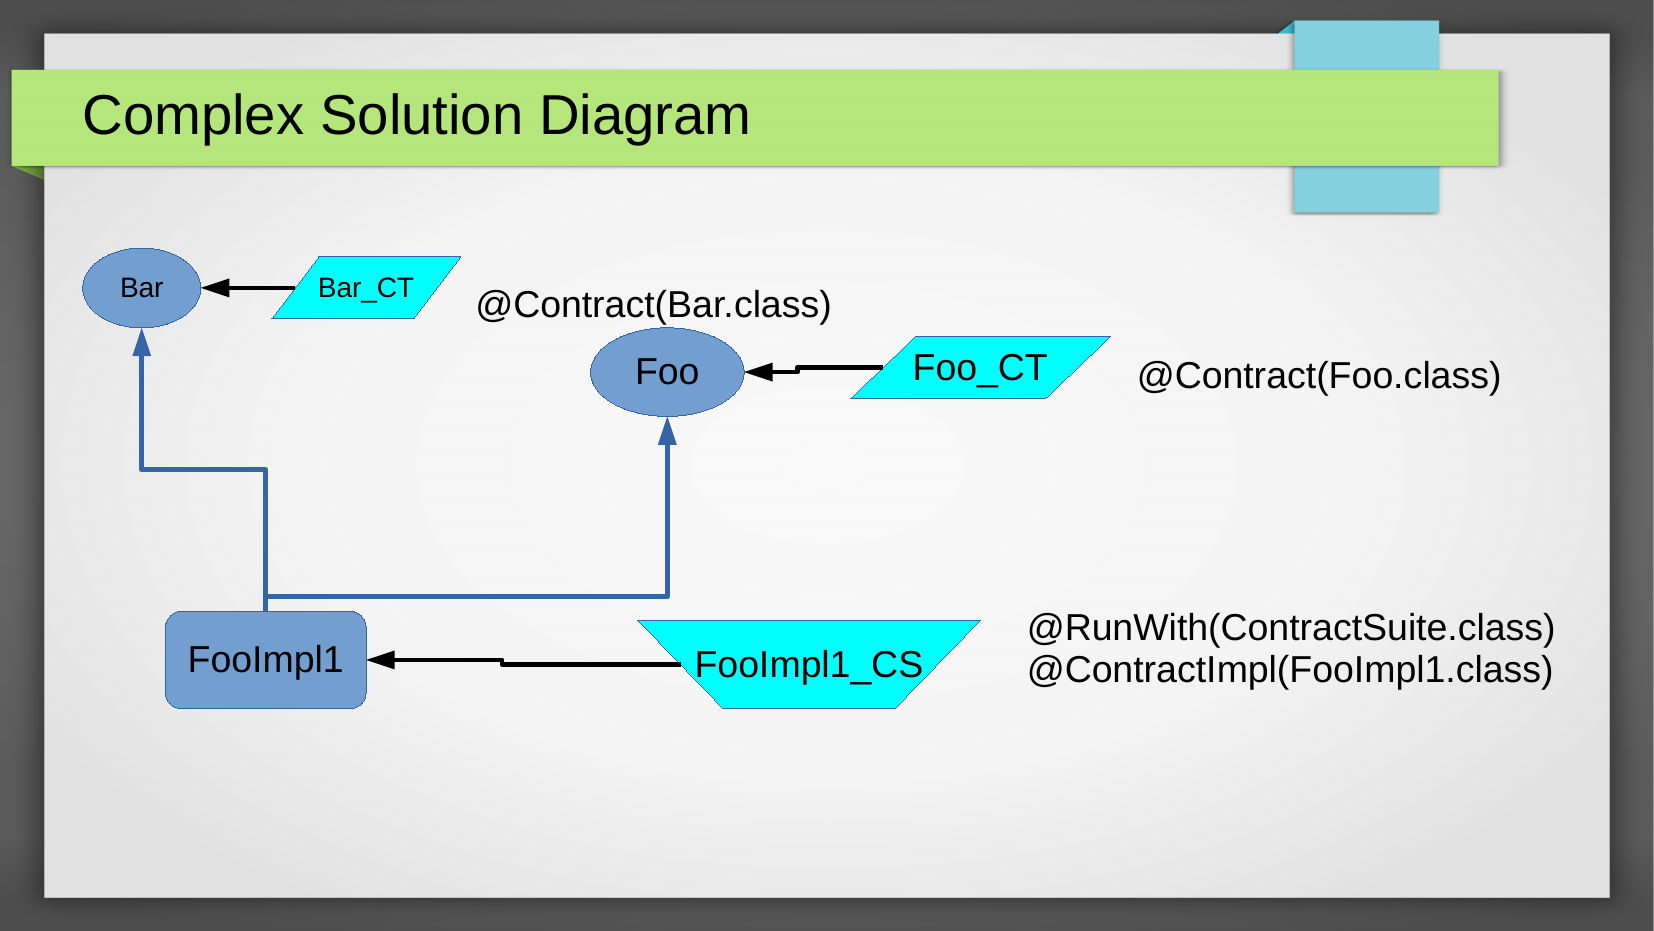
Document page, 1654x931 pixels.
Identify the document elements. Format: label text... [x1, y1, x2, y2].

text_box Foo [590, 334, 745, 417]
text_box @Contract(Bar.class) [460, 276, 875, 334]
text_box @Contract(Foo.class) [1122, 347, 1536, 404]
text_box @RunWith(ContractSuite.class) @ContractImpl(FooImpl1.class) [1012, 599, 1571, 698]
text_box FooImpl1_CS [637, 620, 981, 709]
text_box Bar [82, 248, 201, 328]
text_box Bar_CT [271, 256, 461, 319]
picture [0, 0, 1654, 931]
text_box FooImpl1 [165, 611, 367, 709]
text_box Foo_CT [850, 336, 1111, 399]
title Complex Solution Diagram [82, 70, 1264, 160]
